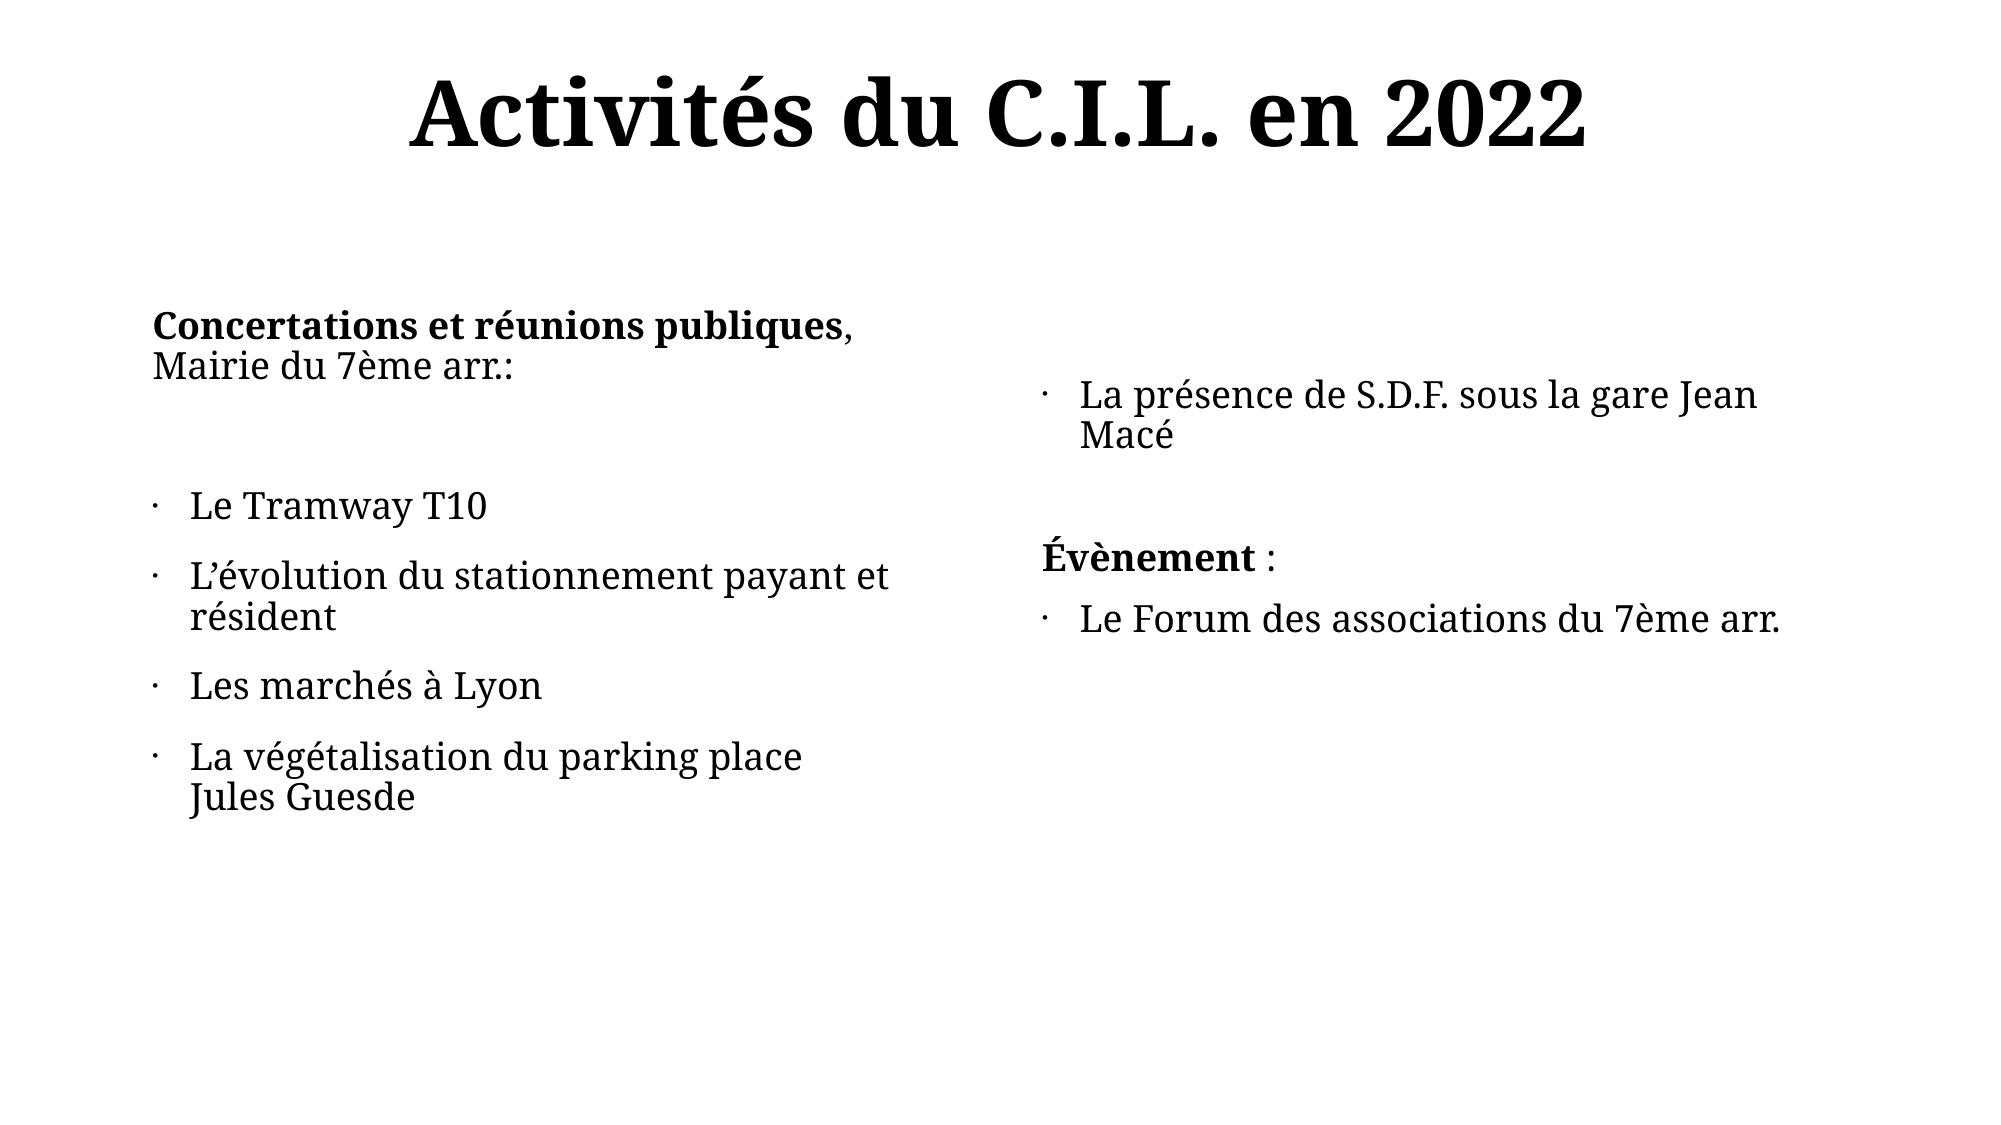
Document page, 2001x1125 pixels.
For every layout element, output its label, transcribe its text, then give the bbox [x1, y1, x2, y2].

title Activités du C.I.L. en 2022 [137, 59, 1863, 278]
list Concertations et réunions publiques, Mairie du 7ème arr.: Le Tramway T10 L’évolution du stationnement payant et résident Les marchés à Lyon La végétalisation du parking place Jules Guesde [137, 299, 909, 1014]
text_box La présence de S.D.F. sous la gare Jean Macé Évènement : Le Forum des associations du 7ème arr. [1027, 368, 1798, 1082]
